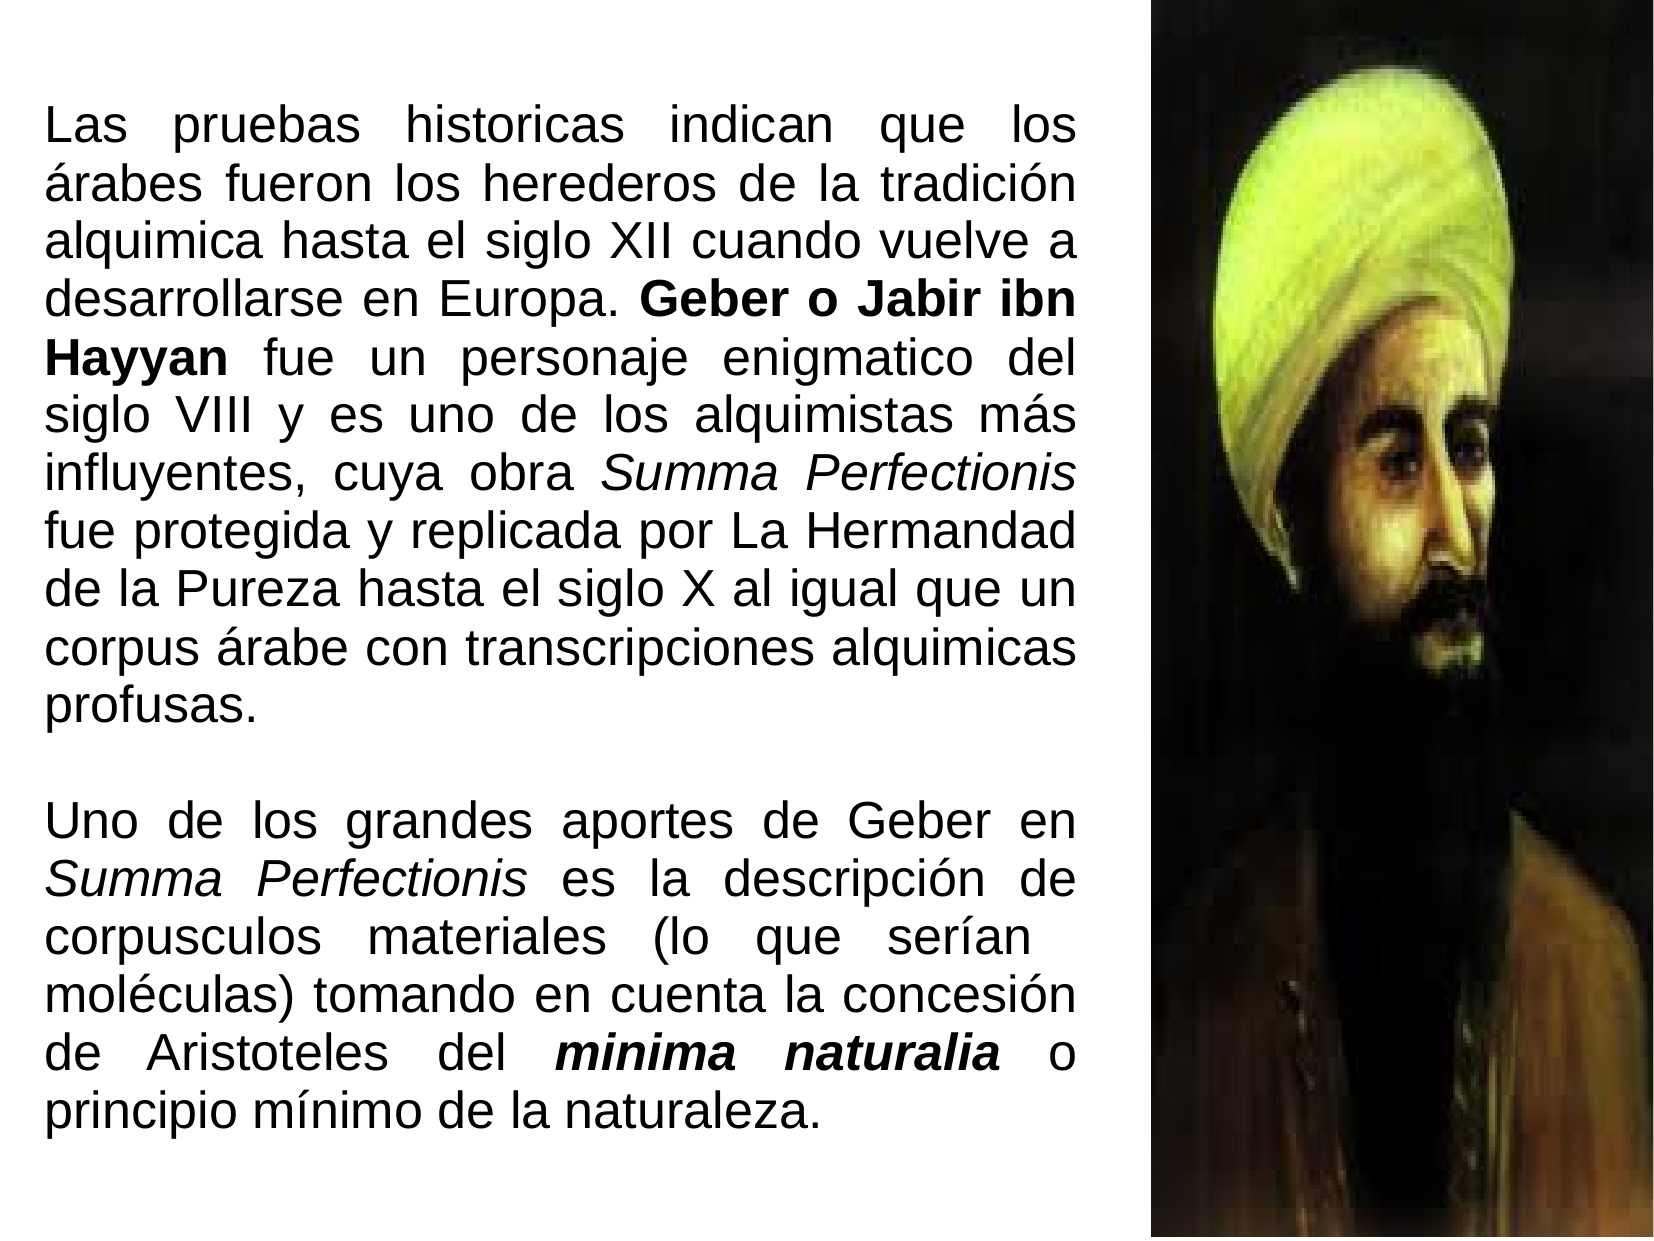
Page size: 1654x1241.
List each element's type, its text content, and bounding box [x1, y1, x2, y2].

picture [1151, 0, 1654, 1237]
text_box Las pruebas historicas indican que los árabes fueron los herederos de la tradición alquimica hasta el siglo XII cuando vuelve a desarrollarse en Europa. Geber o Jabir ibn Hayyan fue un personaje enigmatico del siglo VIII y es uno de los alquimistas más influyentes, cuya obra Summa Perfectionis fue protegida y replicada por La Hermandad de la Pureza hasta el siglo X al igual que un corpus árabe con transcripciones alquimicas profusas. Uno de los grandes aportes de Geber en Summa Perfectionis es la descripción de corpusculos materiales (lo que serían moléculas) tomando en cuenta la concesión de Aristoteles del minima naturalia o principio mínimo de la naturaleza. [29, 88, 1093, 1152]
